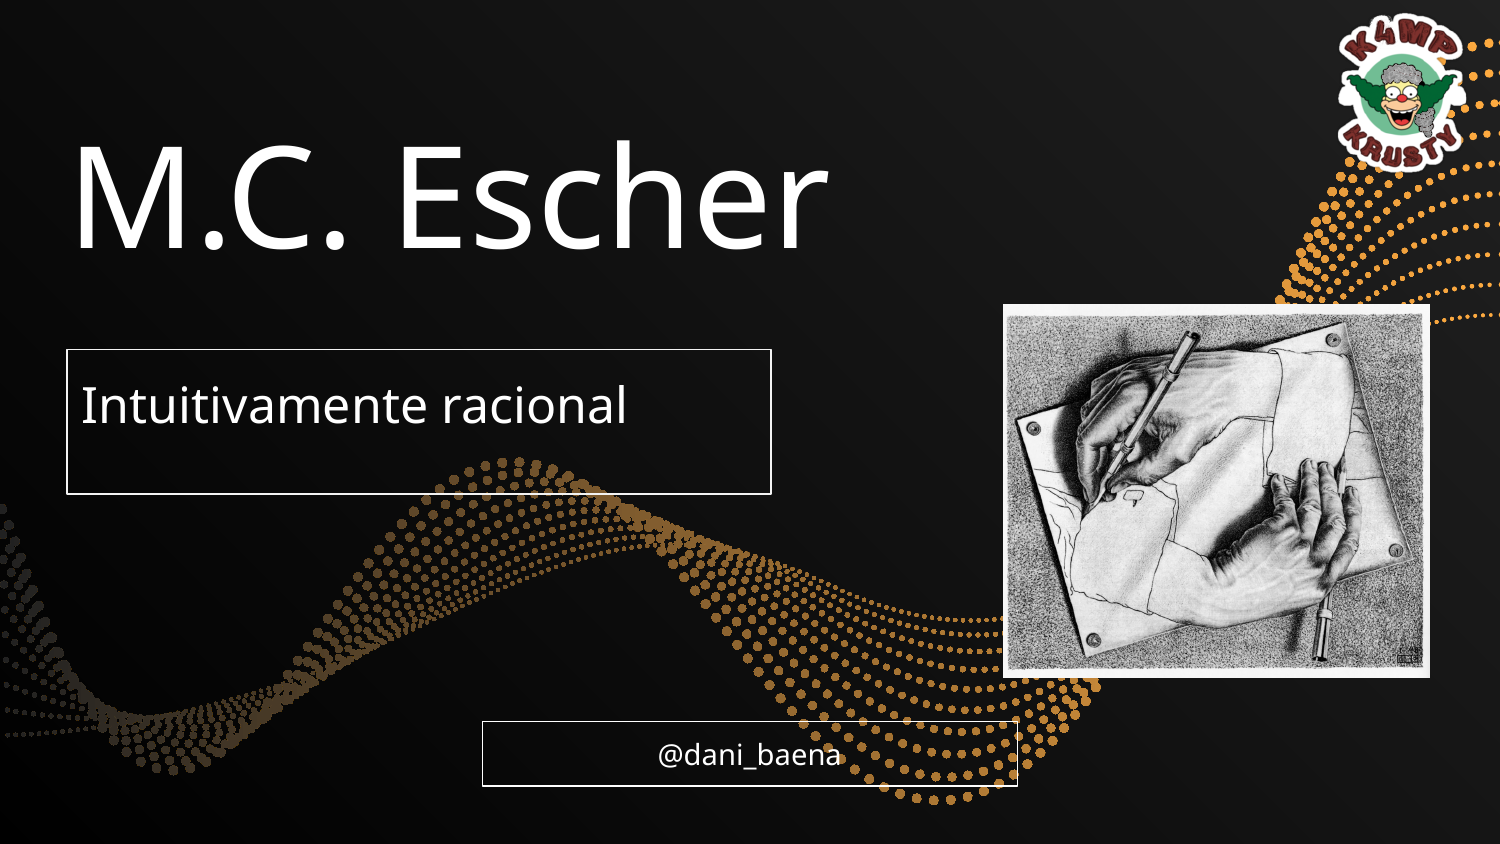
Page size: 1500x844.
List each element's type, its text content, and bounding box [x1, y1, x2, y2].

title M.C. Escher [52, 77, 950, 305]
picture [1316, 10, 1488, 175]
text_box Intuitivamente racional [66, 349, 772, 495]
picture [1003, 304, 1430, 678]
text_box @dani_baena [482, 721, 1018, 787]
